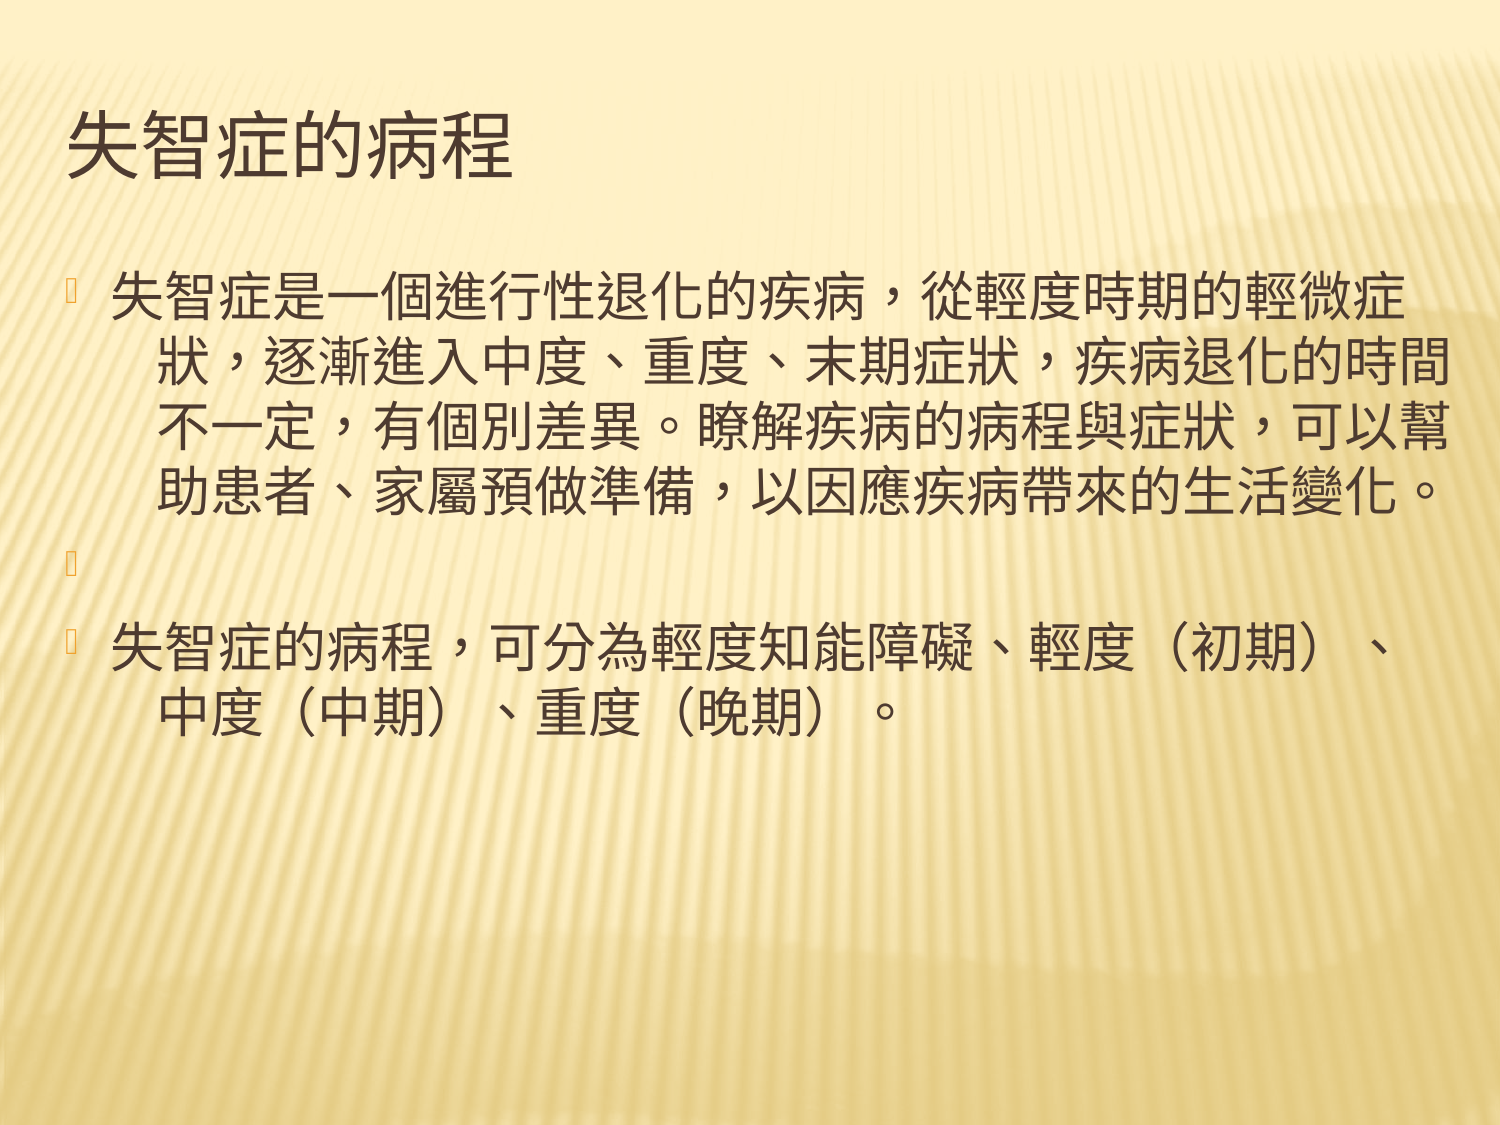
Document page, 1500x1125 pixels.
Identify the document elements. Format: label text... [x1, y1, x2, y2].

list 失智症是一個進行性退化的疾病，從輕度時期的輕微症狀，逐漸進入中度、重度、末期症狀，疾病退化的時間不一定，有個別差異。瞭解疾病的病程與症狀，可以幫助患者、家屬預做準備，以因應疾病帶來的生活變化。 失智症的病程，可分為輕度知能障礙、輕度（初期）、中度（中期）、重度（晚期）。 [50, 254, 1476, 998]
title 失智症的病程 [50, 75, 1476, 213]
